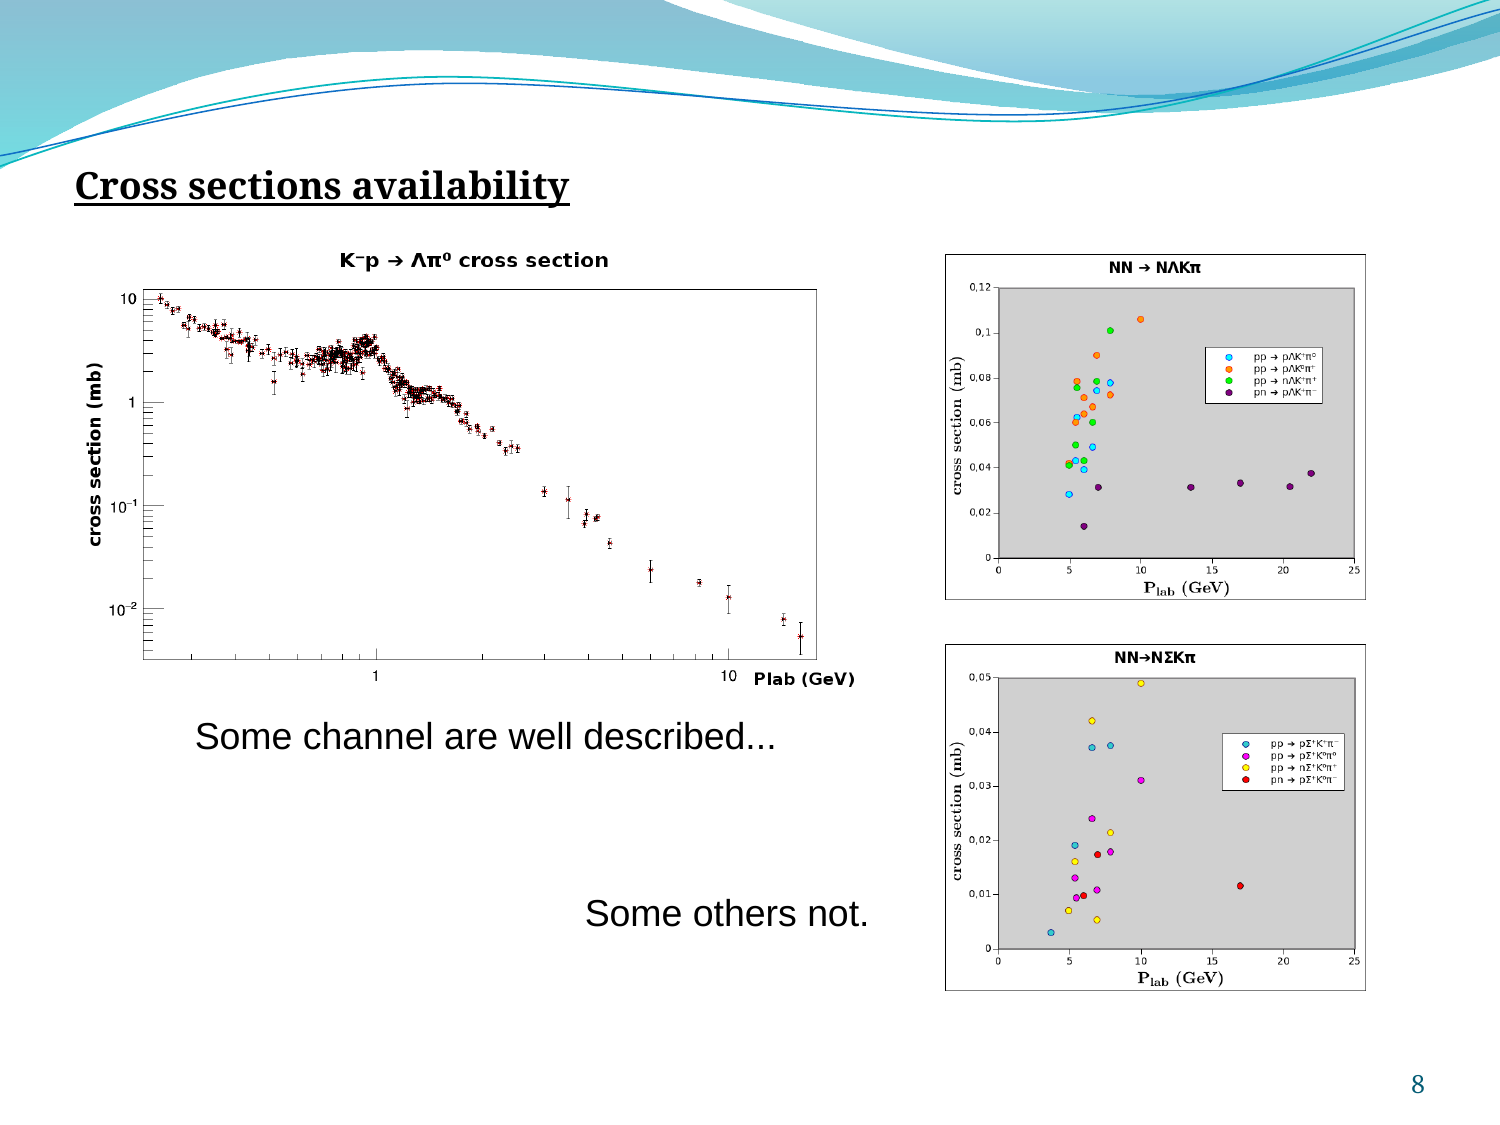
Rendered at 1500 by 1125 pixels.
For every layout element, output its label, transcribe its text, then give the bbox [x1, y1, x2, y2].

title Cross sections availability [74, 115, 780, 255]
text_box Some channel are well described... [180, 708, 811, 766]
picture [945, 254, 1366, 601]
picture [60, 245, 871, 703]
picture [945, 644, 1366, 991]
text_box Some others not. [570, 885, 886, 942]
